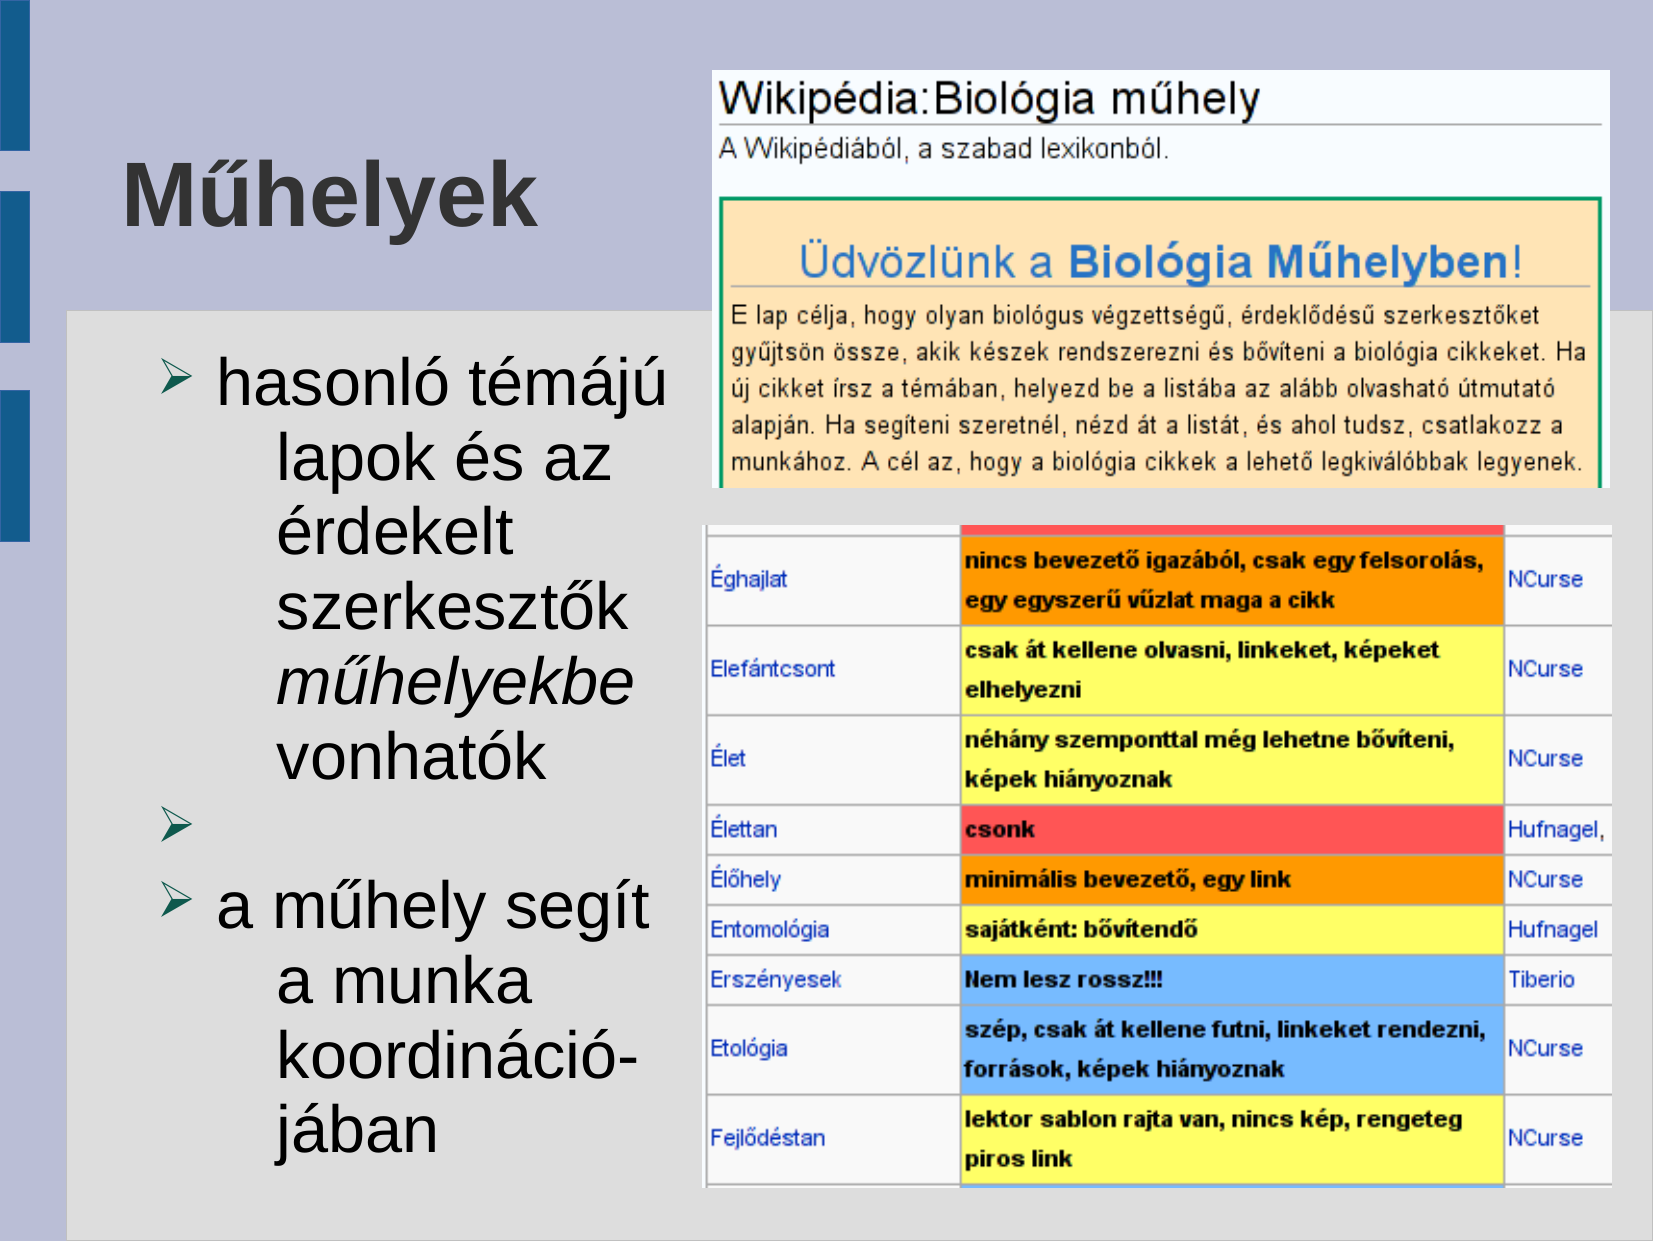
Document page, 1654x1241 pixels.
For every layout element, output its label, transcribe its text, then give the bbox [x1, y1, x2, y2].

list hasonló témájú lapok és az érdekelt szerkesztők műhelyekbe vonhatók a műhely segít a munka koordináció-jában [121, 344, 675, 1168]
picture [712, 70, 1610, 488]
picture [702, 525, 1612, 1188]
title Műhelyek [121, 91, 712, 299]
